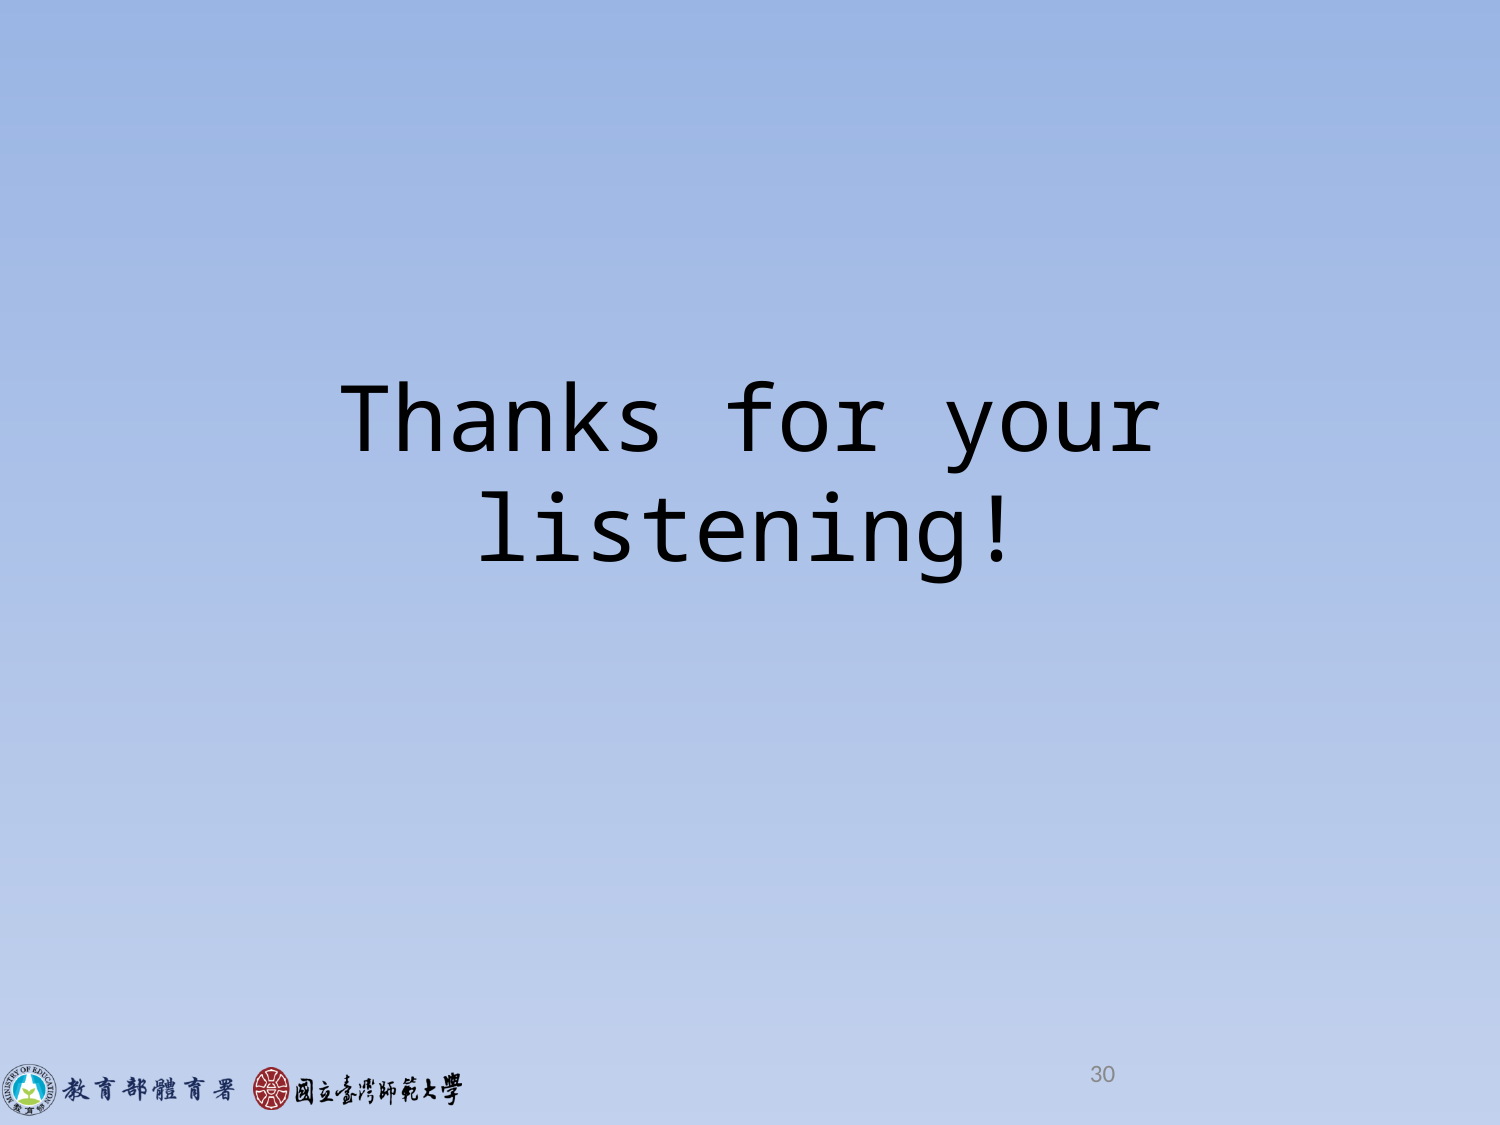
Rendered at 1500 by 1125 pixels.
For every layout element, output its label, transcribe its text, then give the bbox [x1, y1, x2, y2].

title Thanks for your listening! [112, 349, 1388, 591]
text_box [1074, 1042, 1426, 1103]
